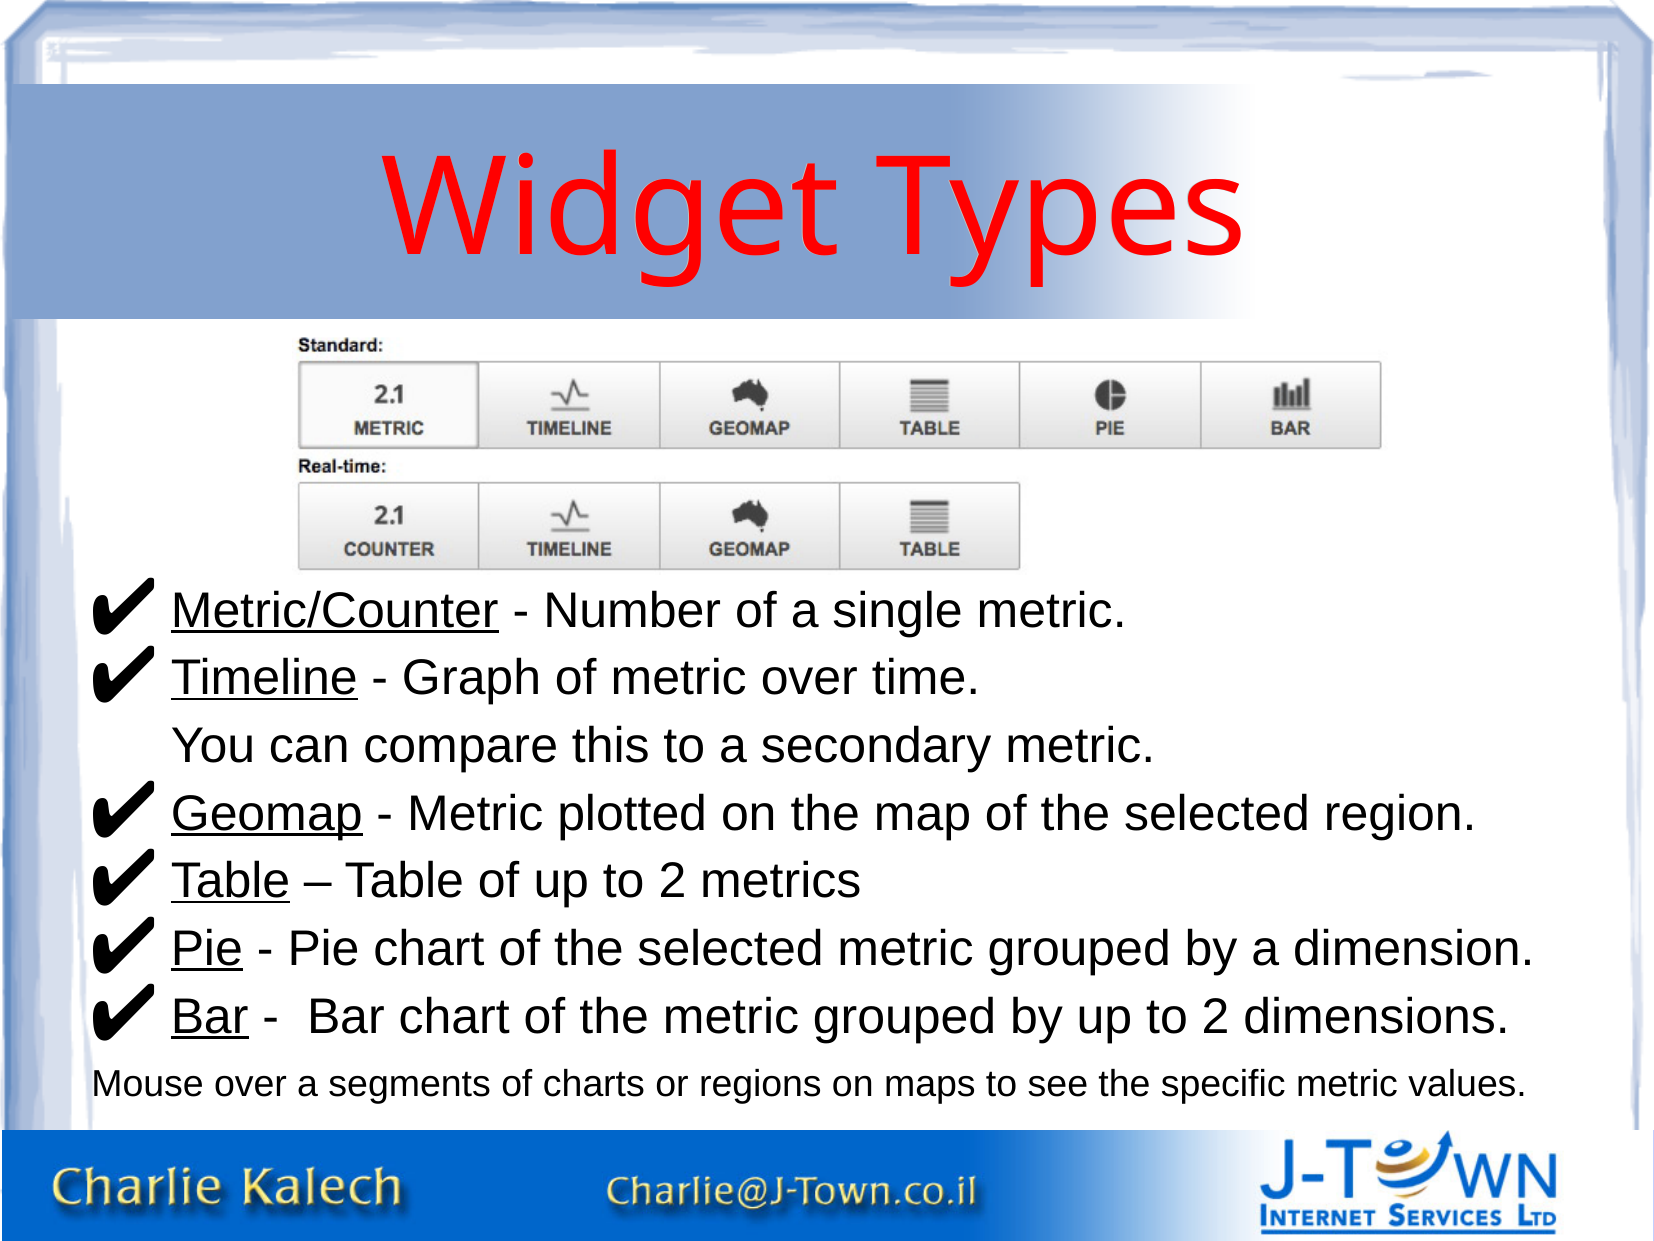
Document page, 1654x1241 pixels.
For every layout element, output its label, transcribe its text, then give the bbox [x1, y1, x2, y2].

picture [0, 0, 1654, 1241]
text_box Metric/Counter - Number of a single metric. Timeline - Graph of metric over time. You can compare this to a secondary metric. Geomap - Metric plotted on the map of the selected region. Table – Table of up to 2 metrics Pie - Pie chart of the selected metric grouped by a dimension. Bar - Bar chart of the metric grouped by up to 2 dimensions. Mouse over a segments of charts or regions on maps to see the specific metric values. [76, 574, 1615, 1126]
